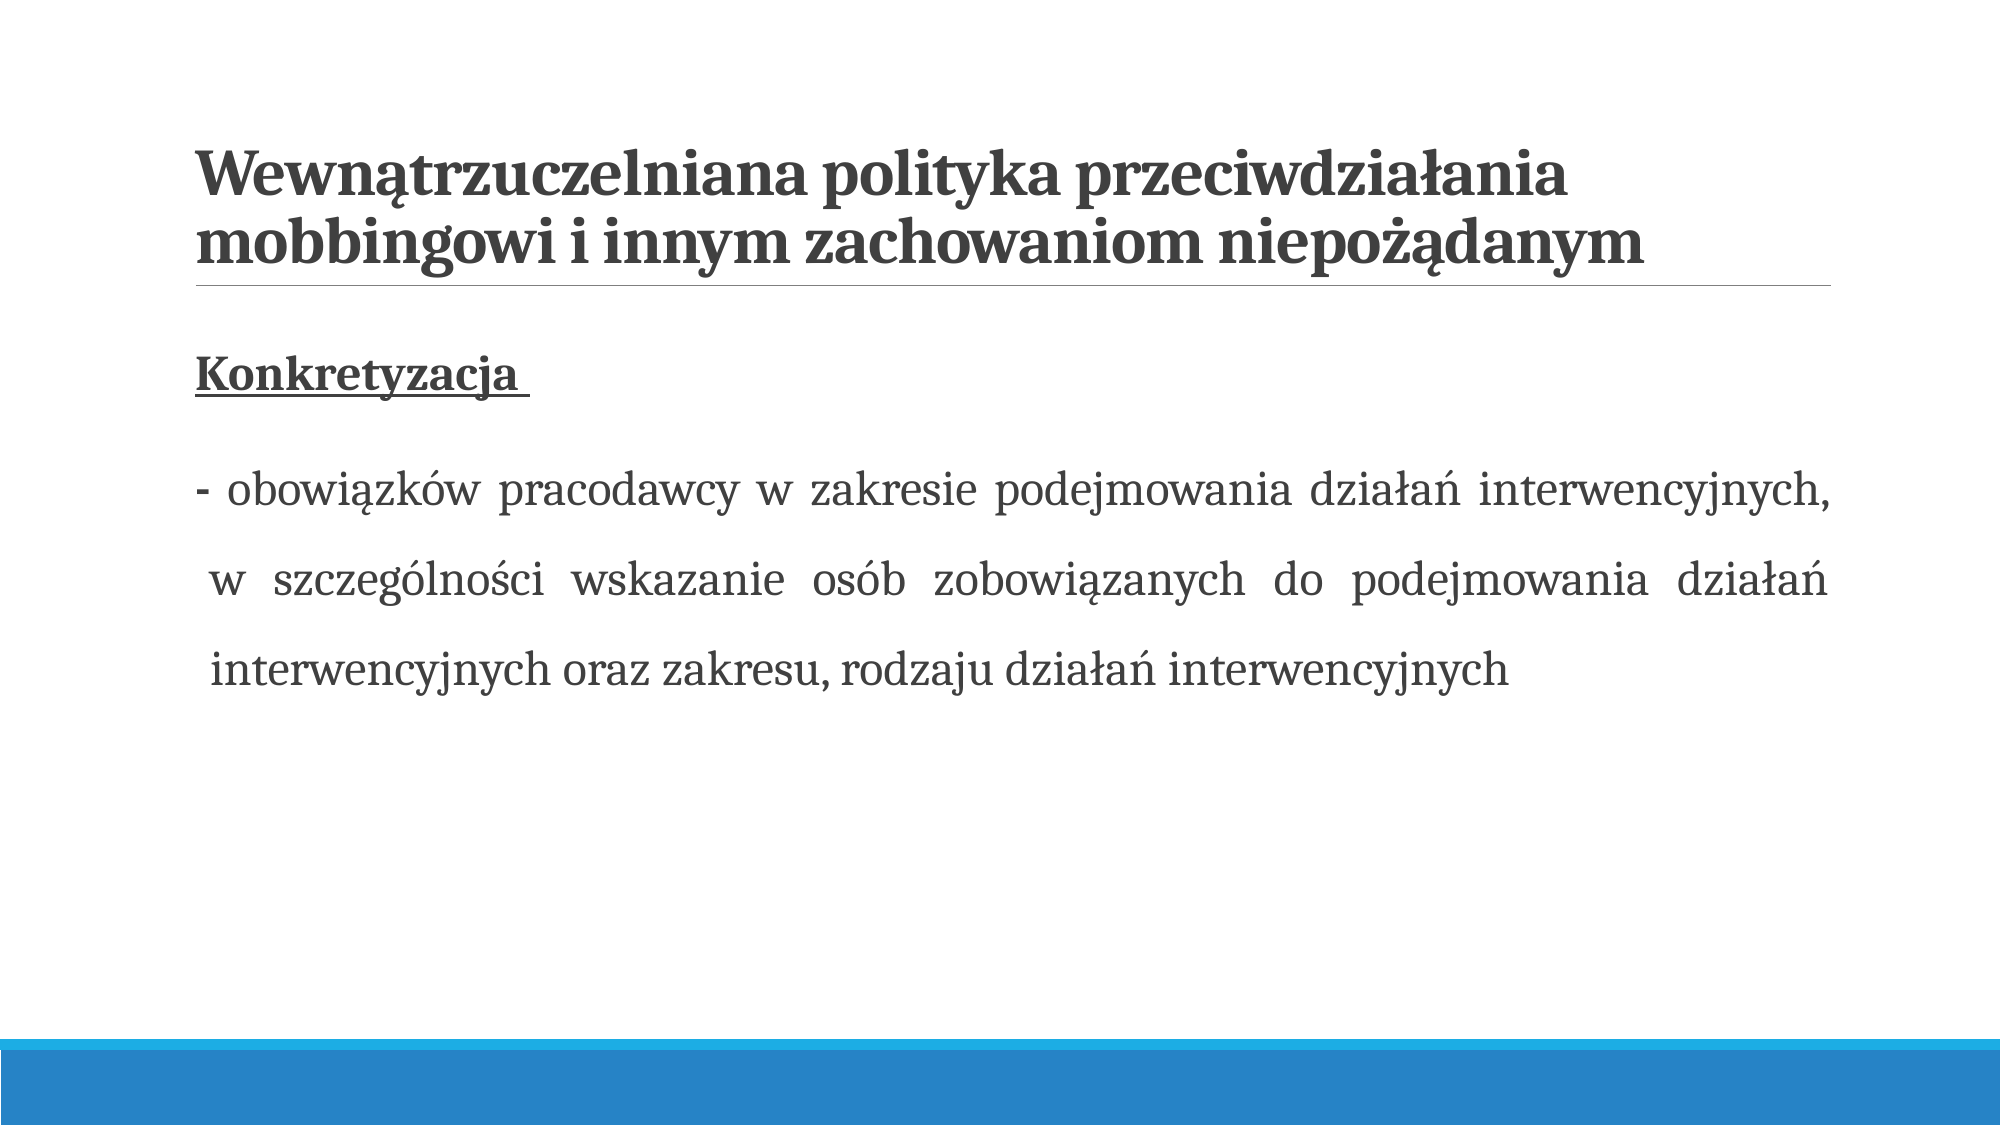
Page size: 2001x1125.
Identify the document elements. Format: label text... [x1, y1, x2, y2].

list Konkretyzacja - obowiązków pracodawcy w zakresie podejmowania działań interwencyjnych, w szczególności wskazanie osób zobowiązanych do podejmowania działań interwencyjnych oraz zakresu, rodzaju działań interwencyjnych [180, 302, 1831, 963]
title Wewnątrzuczelniana polityka przeciwdziałania mobbingowi i innym zachowaniom niepożądanym [180, 47, 1831, 286]
